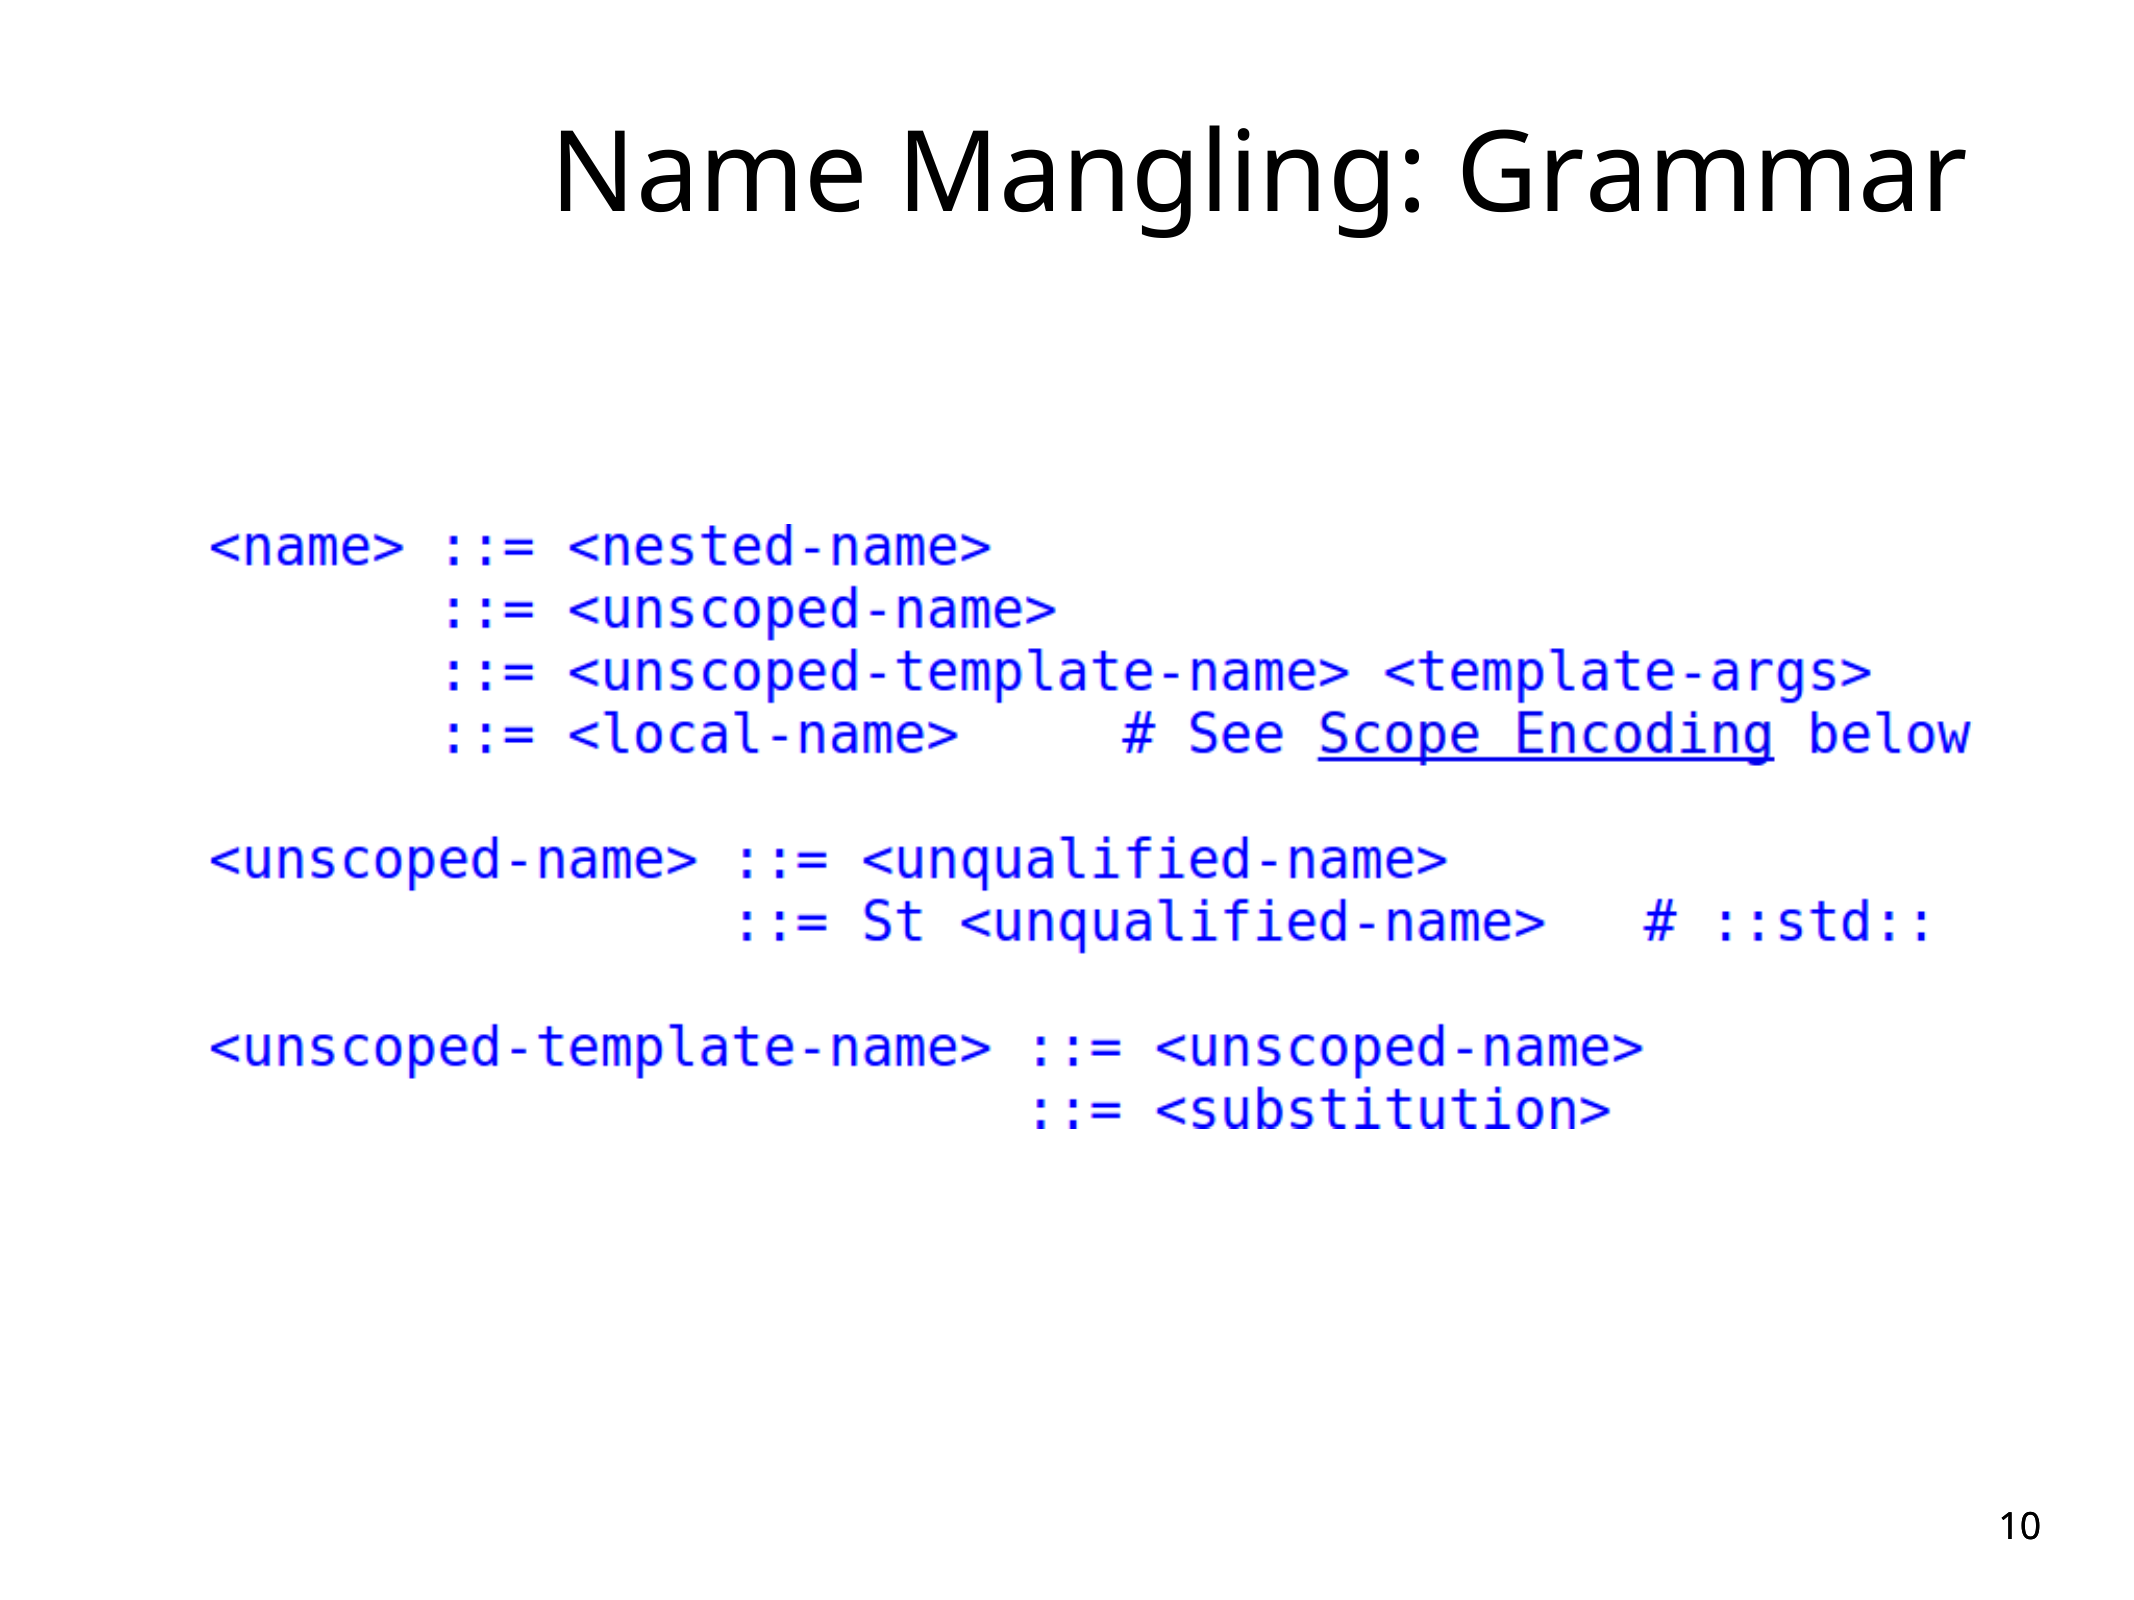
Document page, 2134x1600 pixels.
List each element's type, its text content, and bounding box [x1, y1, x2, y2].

title Name Mangling: Grammar [156, 72, 1978, 261]
text_box <number> [1985, 1493, 2055, 1557]
picture [210, 524, 1973, 1130]
